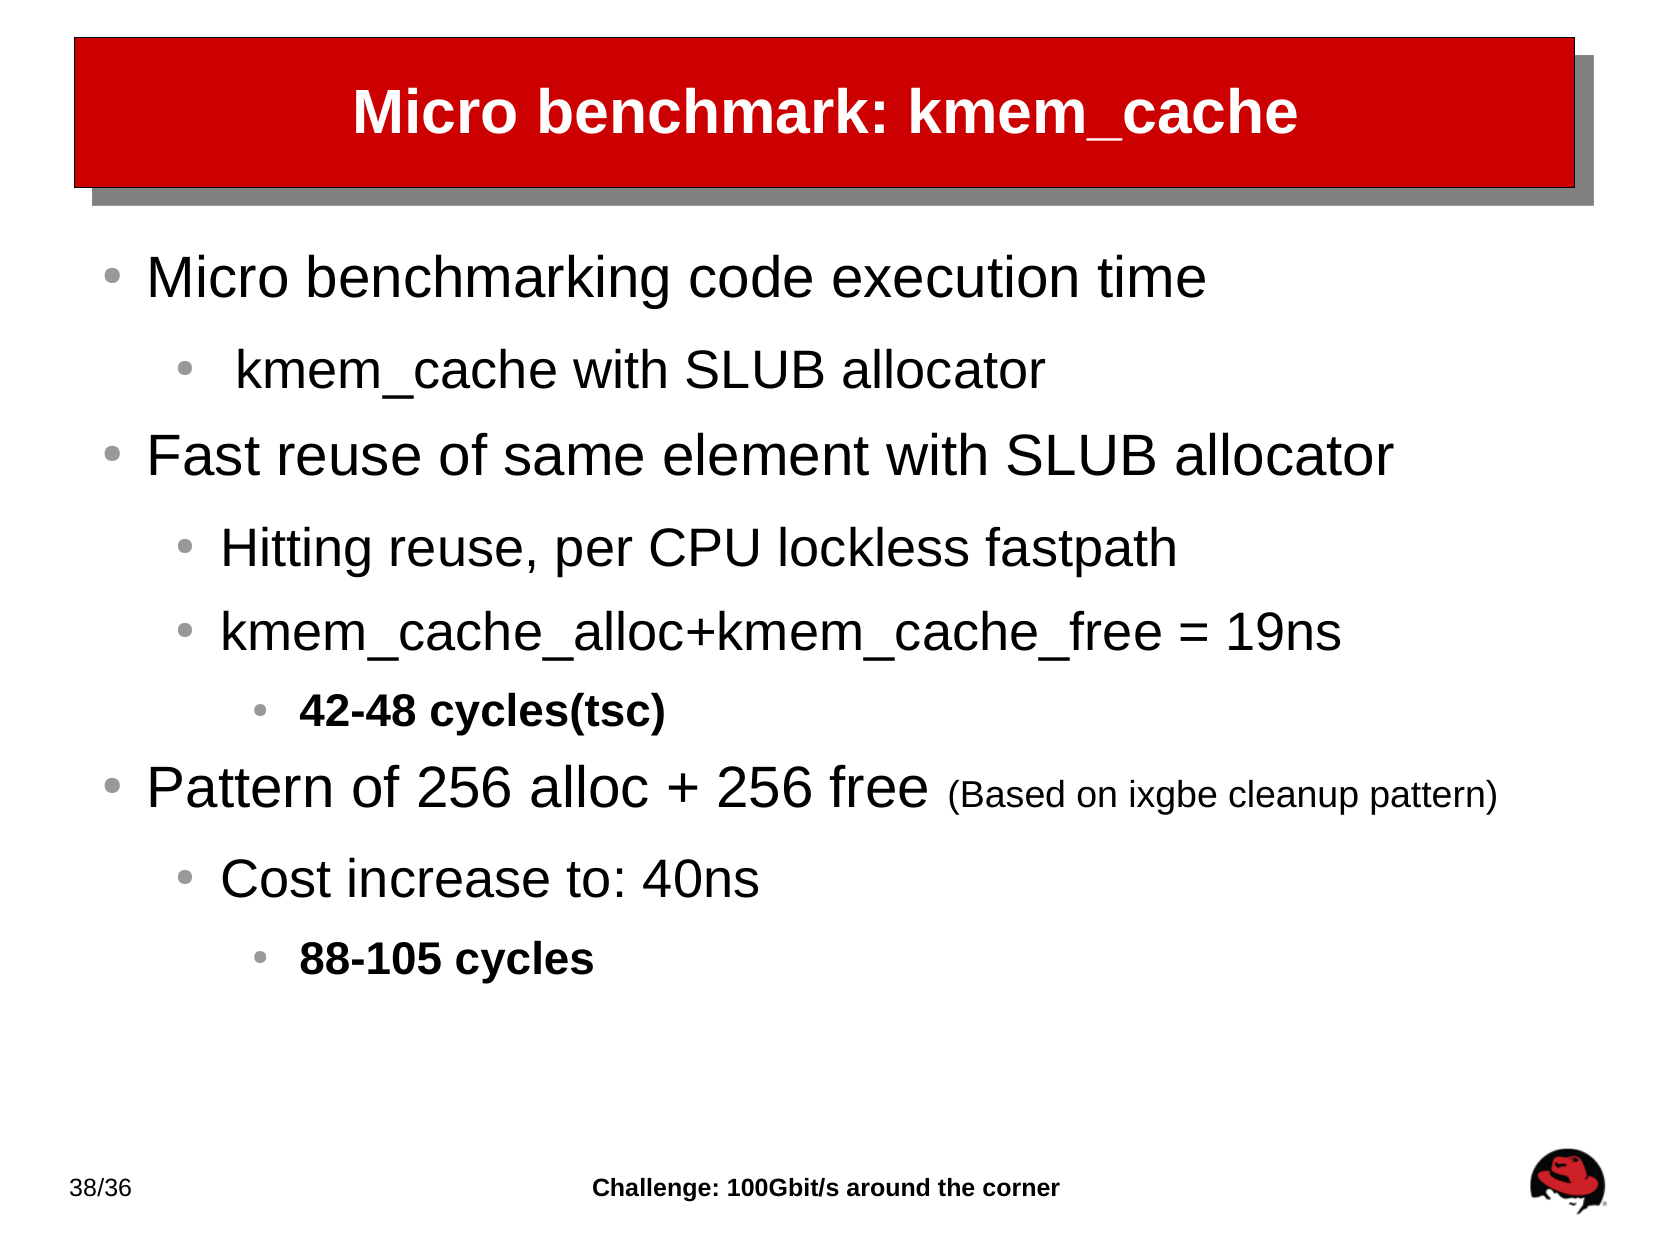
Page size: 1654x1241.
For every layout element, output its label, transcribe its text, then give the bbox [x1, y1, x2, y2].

title Micro benchmark: kmem_cache [82, 37, 1571, 188]
list Micro benchmarking code execution time kmem_cache with SLUB allocator Fast reuse of same element with SLUB allocator Hitting reuse, per CPU lockless fastpath kmem_cache_alloc+kmem_cache_free = 19ns 42-48 cycles(tsc) Pattern of 256 alloc + 256 free (Based on ixgbe cleanup pattern) Cost increase to: 40ns 88-105 cycles [86, 244, 1575, 1081]
picture [1529, 1146, 1613, 1224]
